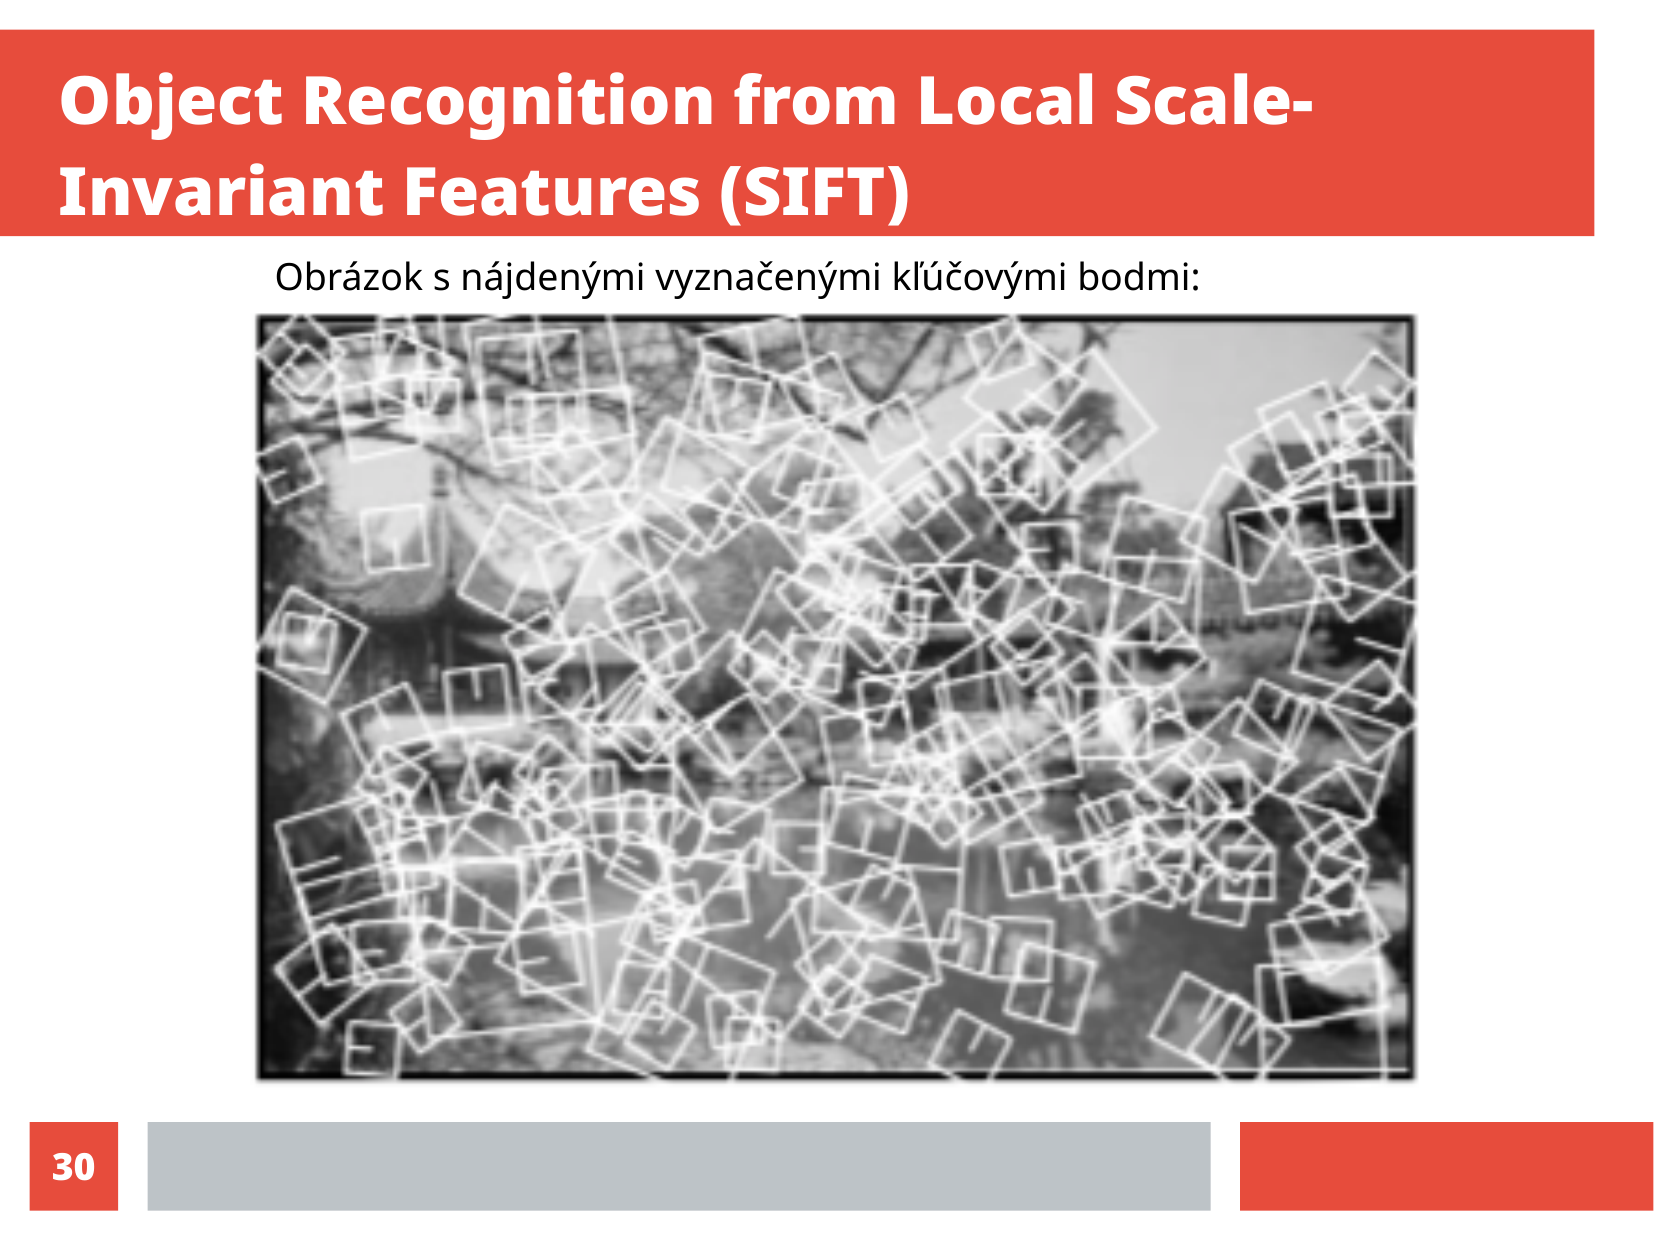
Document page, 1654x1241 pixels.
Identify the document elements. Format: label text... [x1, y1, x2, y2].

picture [224, 301, 1441, 1099]
title Object Recognition from Local Scale-Invariant Features (SIFT) [59, 53, 1595, 201]
text_box Obrázok s nájdenými vyznačenými kľúčovými bodmi: [259, 242, 1295, 302]
